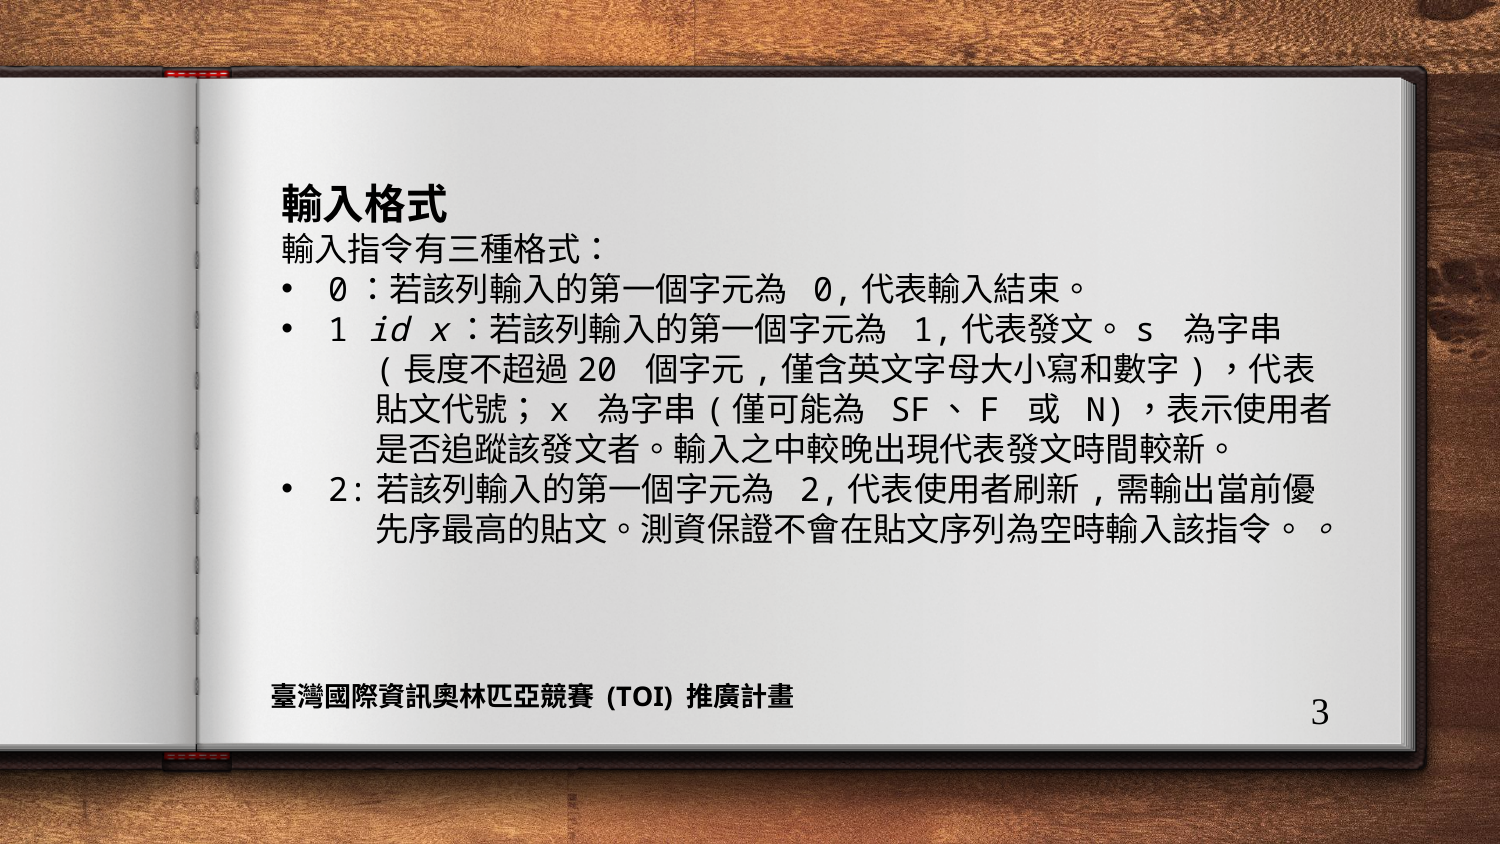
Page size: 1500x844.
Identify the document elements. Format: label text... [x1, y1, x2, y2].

text_box 輸入格式 輸入指令有三種格式： 0：若該列輸入的第一個字元為 0,代表輸入結束。 1 id x：若該列輸入的第一個字元為 1,代表發文。s 為字串(長度不超過20 個字元,僅含英文字母大小寫和數字)，代表貼文代號；x 為字串(僅可能為 SF、F 或 N)，表示使用者是否追蹤該發文者。輸入之中較晚出現代表發文時間較新。 2:若該列輸入的第一個字元為 2,代表使用者刷新,需輸出當前優先序最高的貼文。測資保證不會在貼文序列為空時輸入該指令。。 [266, 171, 1356, 600]
text_box 3 [1295, 672, 1386, 737]
